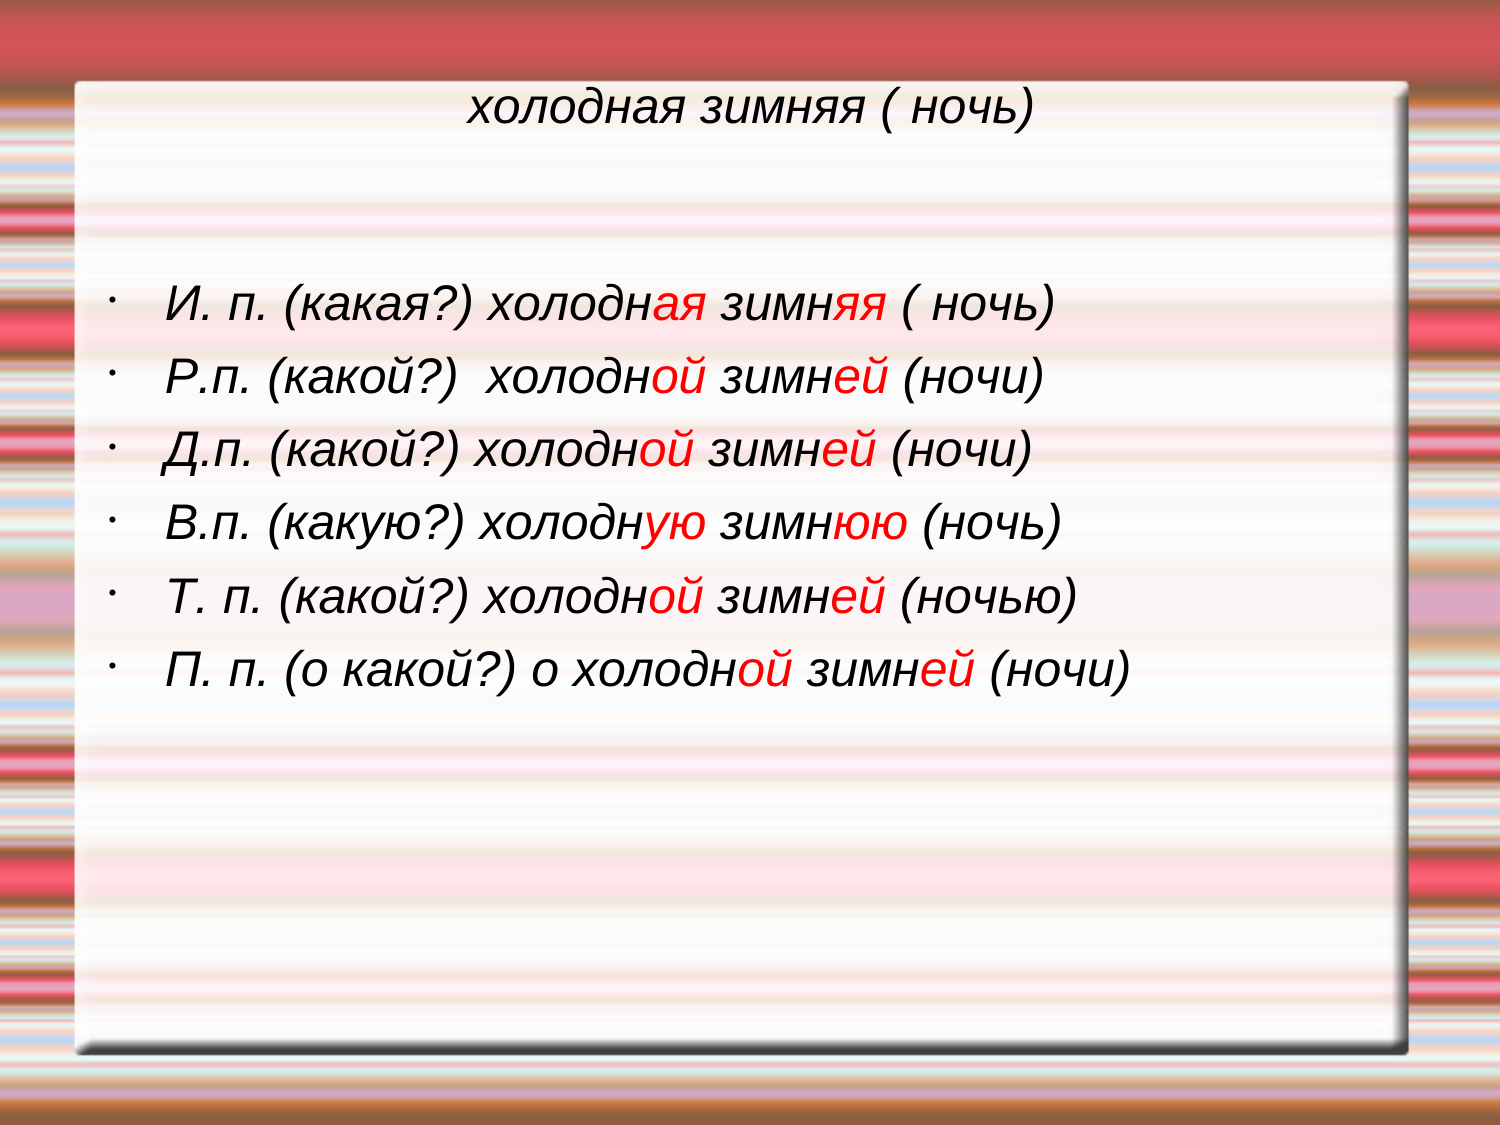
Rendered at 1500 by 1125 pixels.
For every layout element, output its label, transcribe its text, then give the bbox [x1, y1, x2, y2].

title холодная зимняя ( ночь) [76, 66, 1427, 254]
picture [0, 0, 1500, 1125]
list И. п. (какая?) холодная зимняя ( ночь) Р.п. (какой?) холодной зимней (ночи) Д.п. (какой?) холодной зимней (ночи) В.п. (какую?) холодную зимнюю (ночь) Т. п. (какой?) холодной зимней (ночью) П. п. (о какой?) о холодной зимней (ночи) [75, 262, 1425, 1005]
